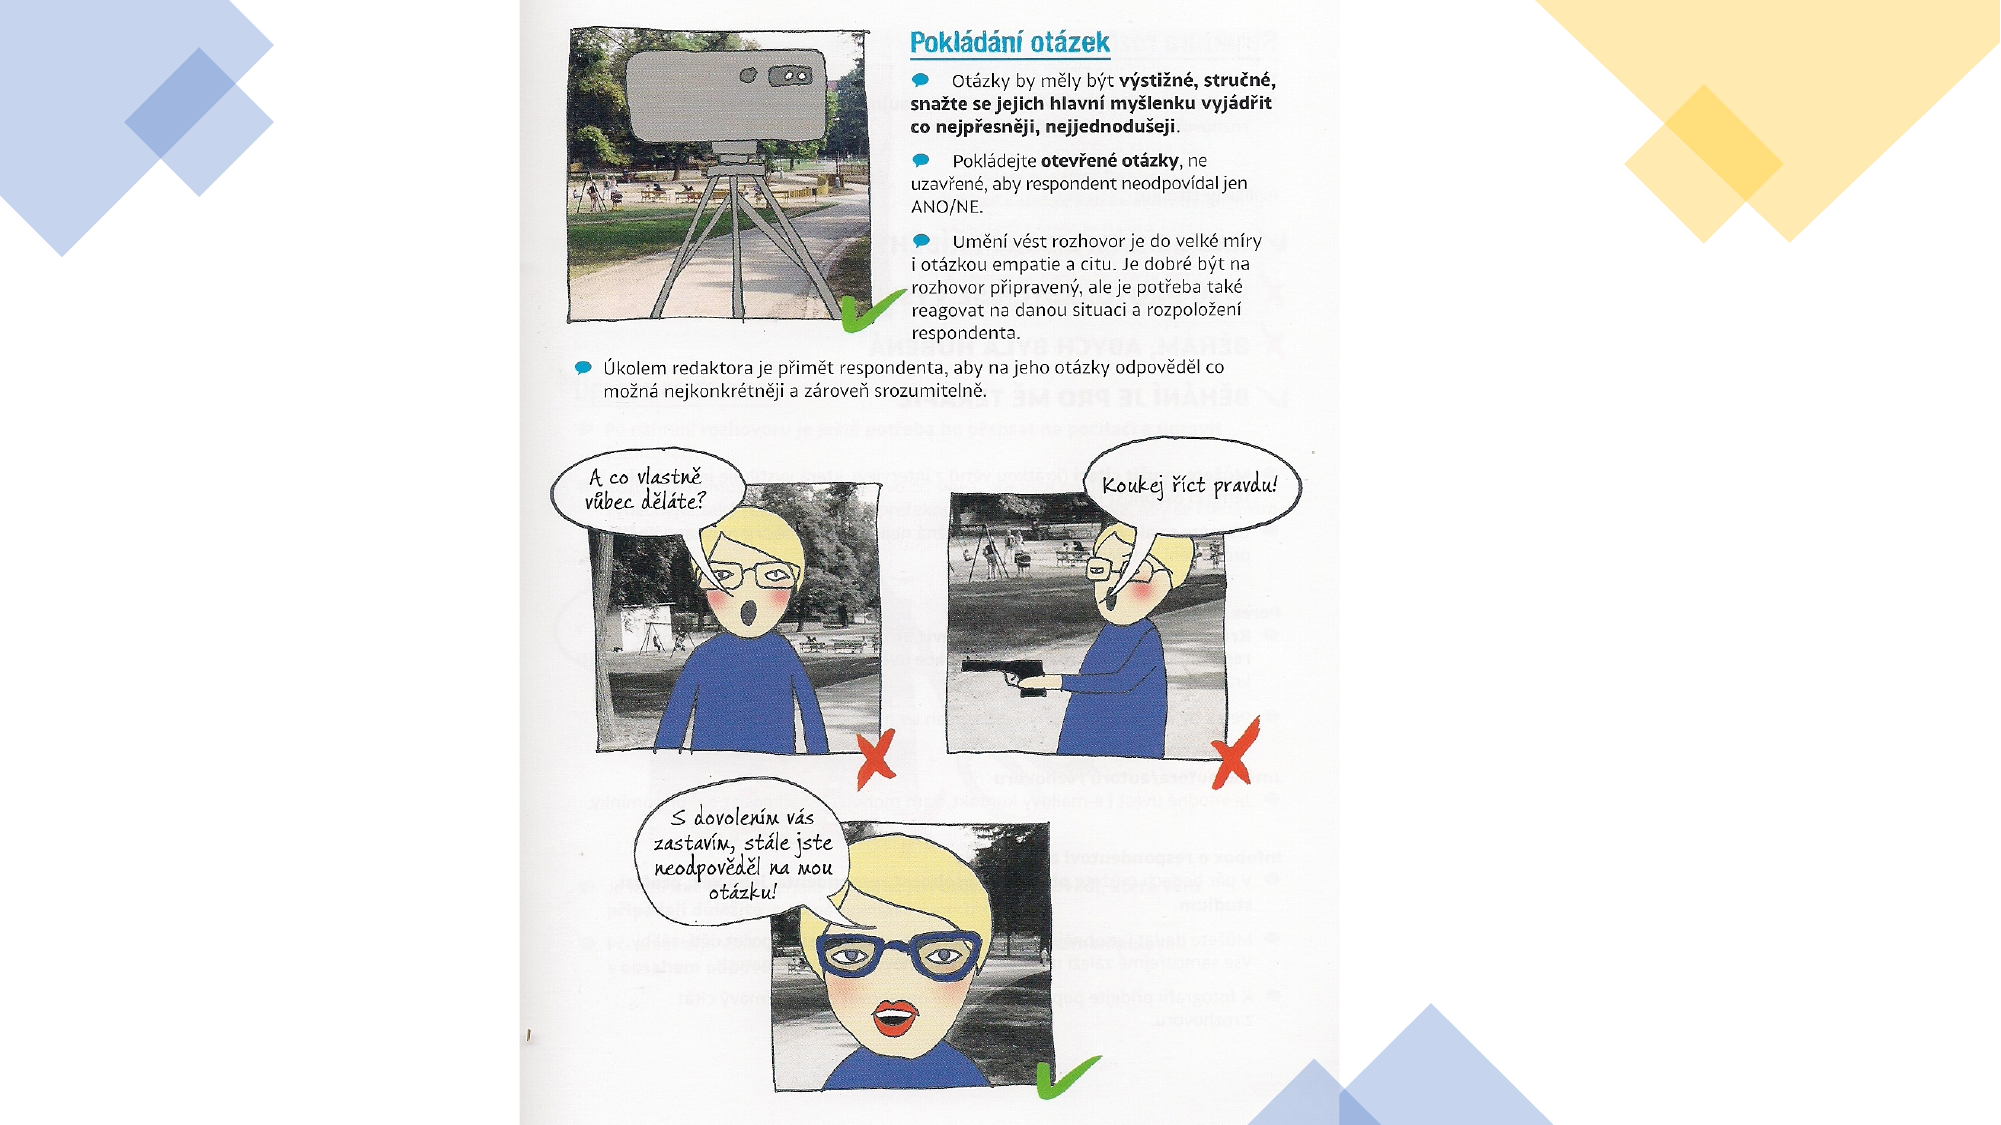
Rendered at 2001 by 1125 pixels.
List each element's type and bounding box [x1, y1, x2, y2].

text_box [1247, 0, 2000, 1125]
picture [519, 0, 1340, 1125]
text_box [0, 0, 519, 1125]
